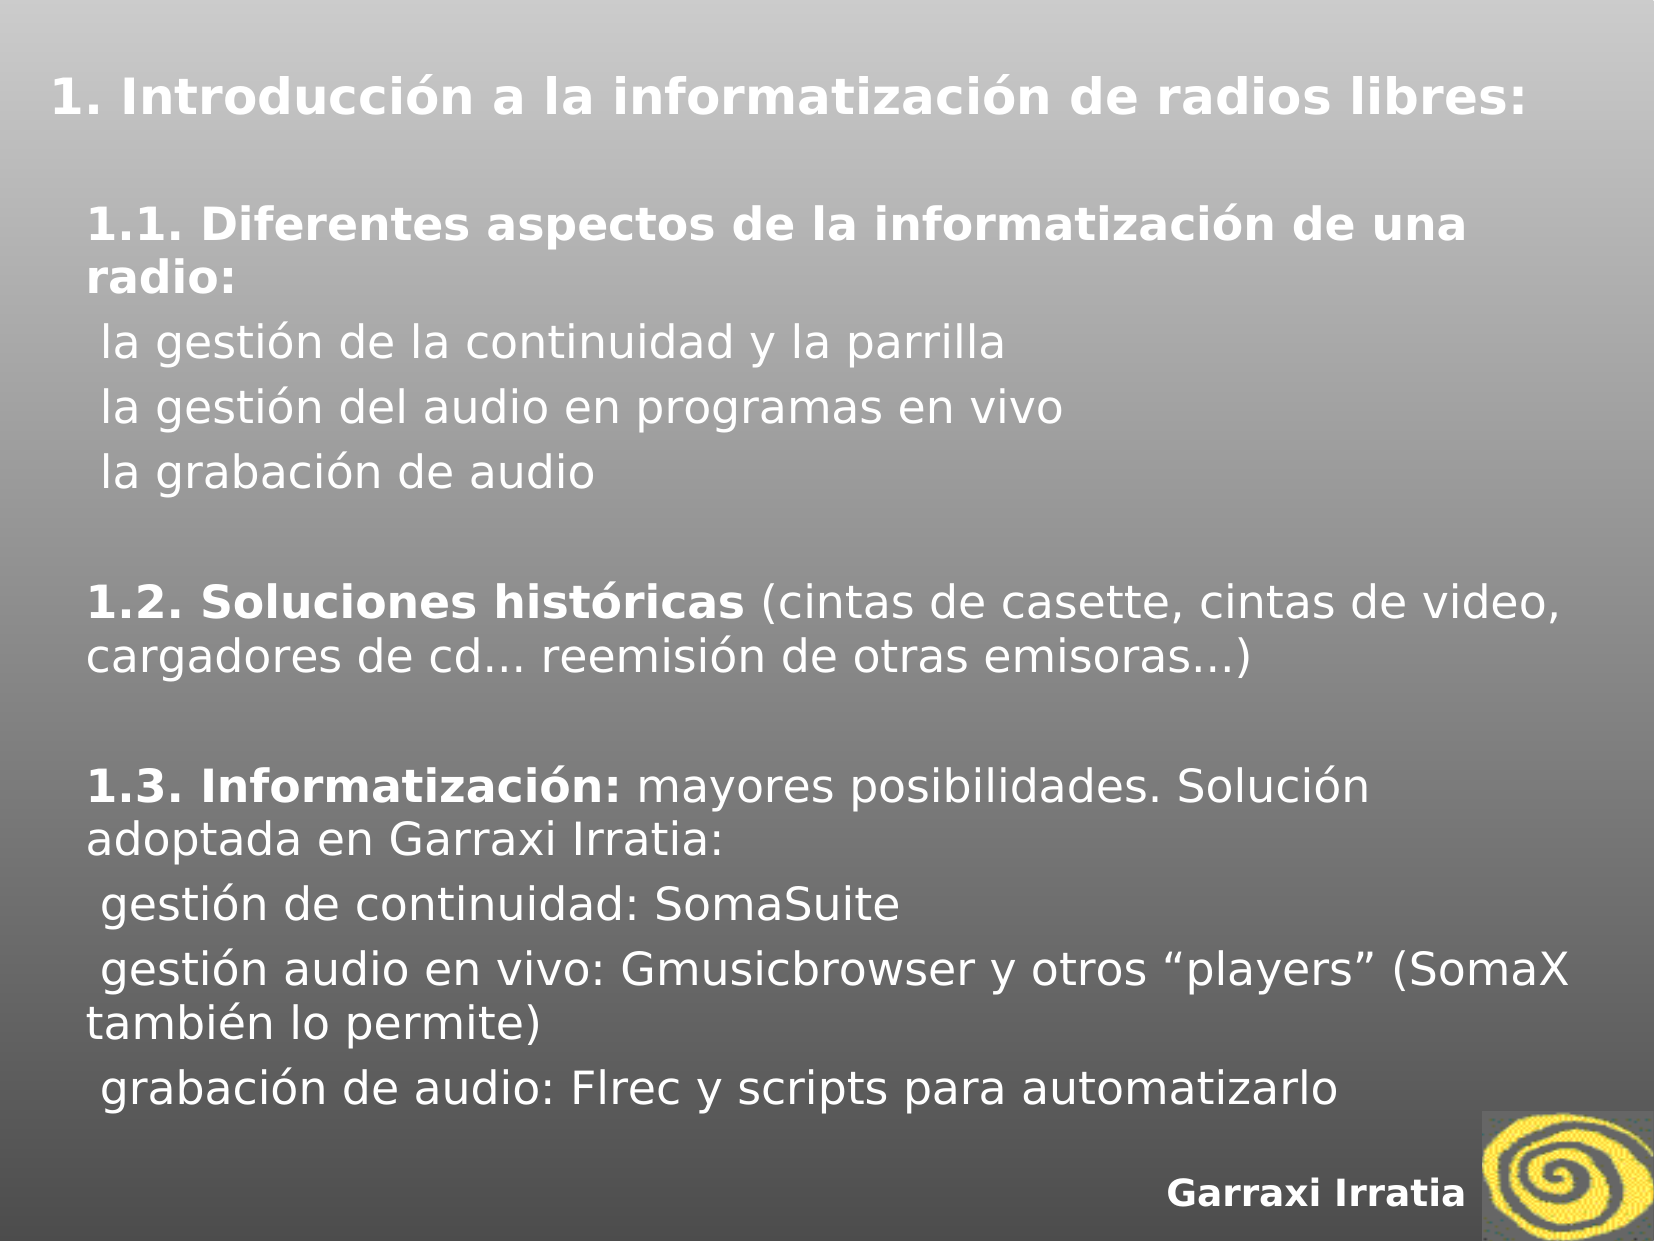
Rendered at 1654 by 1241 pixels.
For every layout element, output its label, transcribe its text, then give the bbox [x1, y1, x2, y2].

text_box 1. Introducción a la informatización de radios libres: [34, 60, 1595, 134]
text_box 1.1. Diferentes aspectos de la informatización de una radio: la gestión de la continuidad y la parrilla la gestión del audio en programas en vivo la grabación de audio 1.2. Soluciones históricas (cintas de casette, cintas de video, cargadores de cd... reemisión de otras emisoras...) 1.3. Informatización: mayores posibilidades. Solución adoptada en Garraxi Irratia: gestión de continuidad: SomaSuite gestión audio en vivo: Gmusicbrowser y otros “players” (SomaX también lo permite) grabación de audio: Flrec y scripts para automatizarlo [70, 190, 1607, 1123]
picture [1482, 1111, 1654, 1241]
